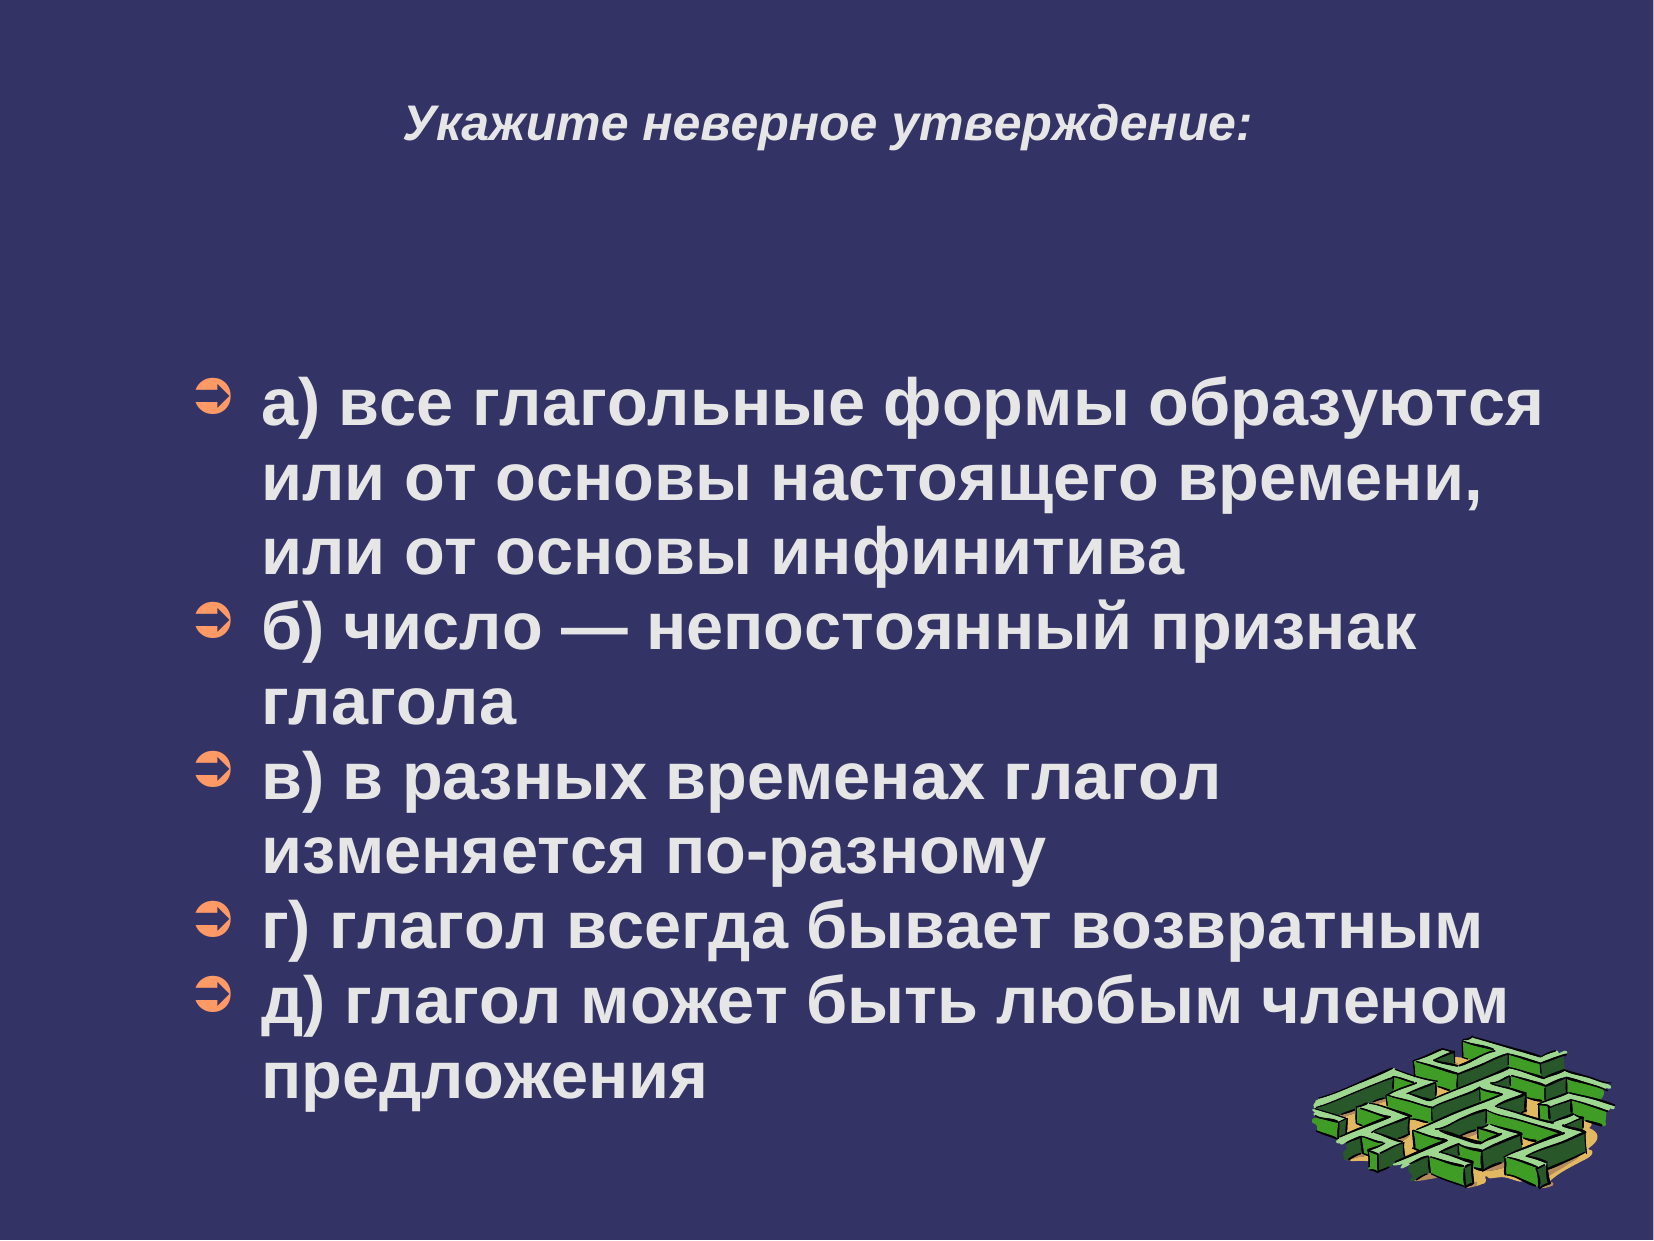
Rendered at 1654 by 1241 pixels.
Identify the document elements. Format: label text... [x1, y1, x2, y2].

title Укажите неверное утверждение: [121, 19, 1534, 227]
list а) все глагольные формы образуются или от основы настоящего времени, или от основы инфинитива б) число — непостоянный признак глагола в) в разных временах глагол изменяется по-разному г) глагол всегда бывает возвратным д) глагол может быть любым членом предложения [178, 364, 1570, 1147]
